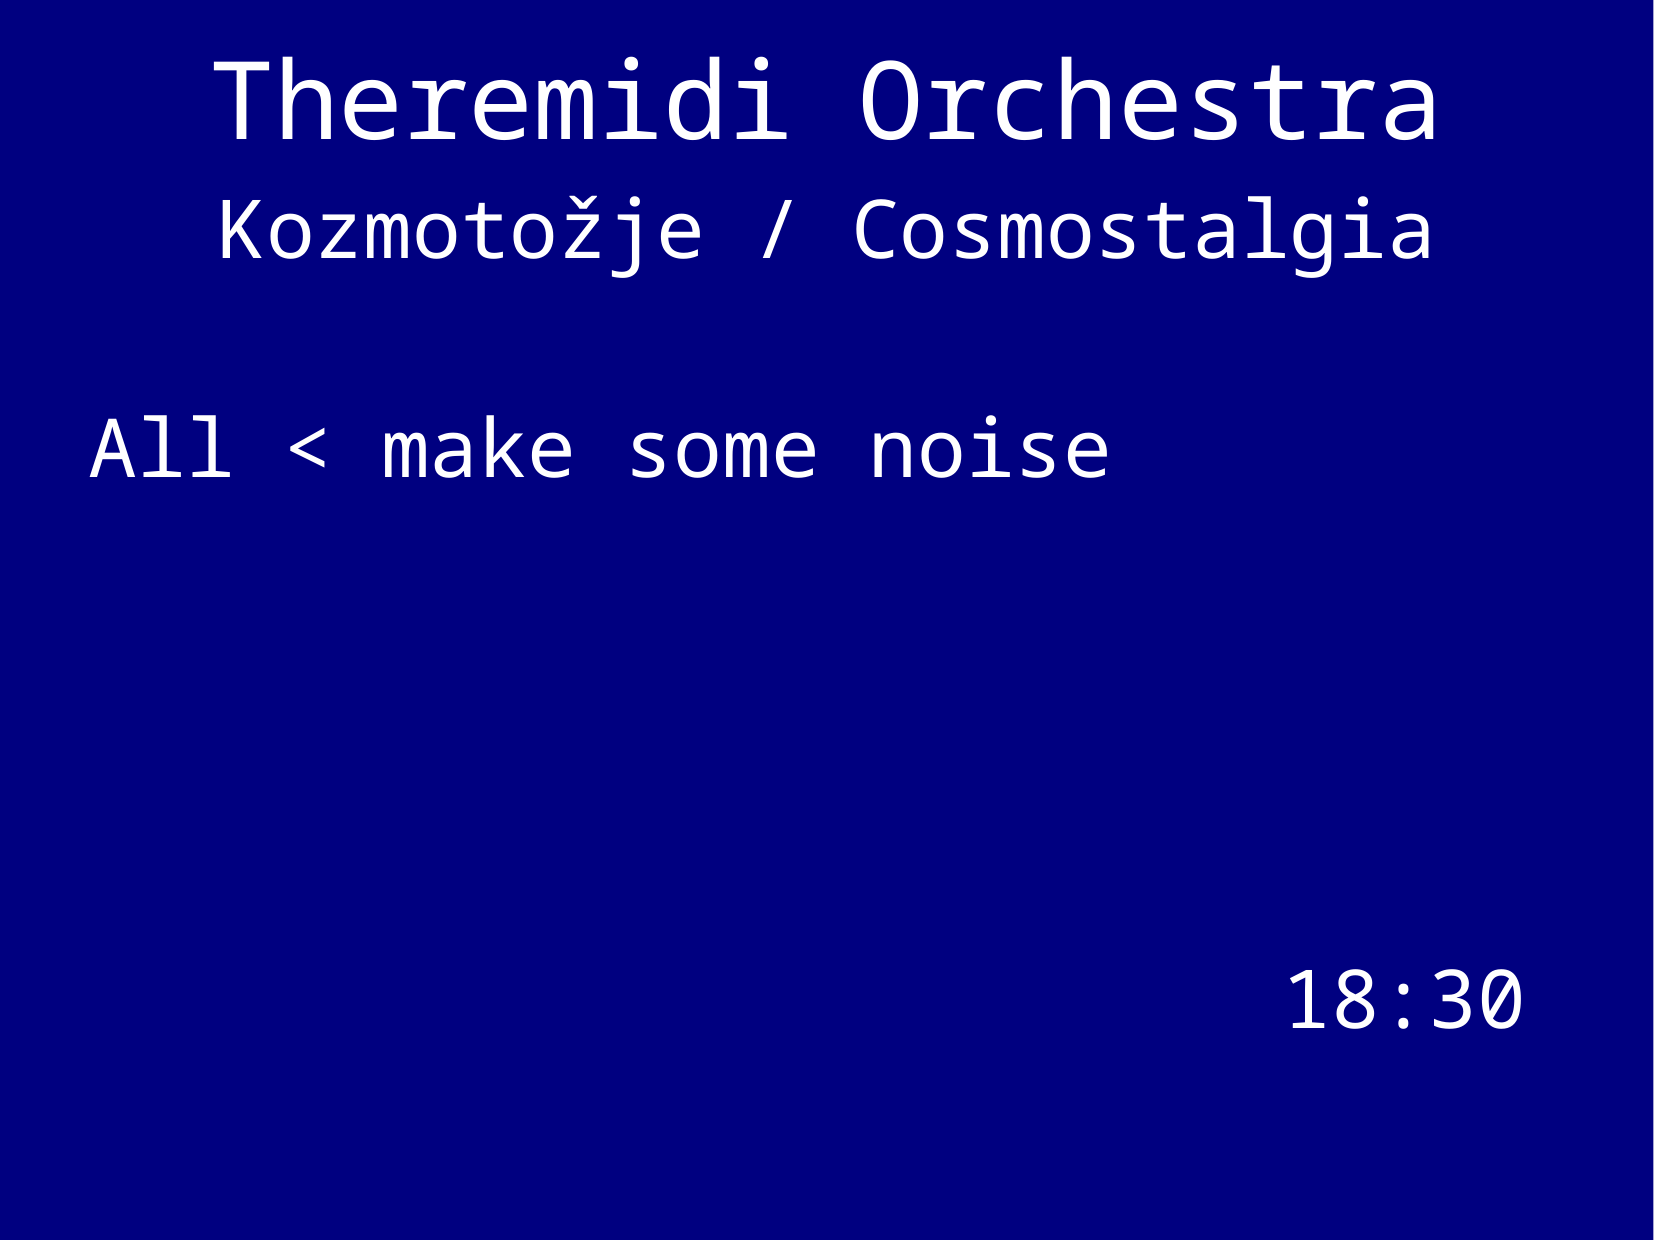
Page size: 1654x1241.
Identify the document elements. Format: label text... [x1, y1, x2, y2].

title Theremidi Orchestra Kozmotožje / Cosmostalgia [82, 49, 1571, 257]
subtitle All < make some noise [88, 272, 1566, 1063]
text_box 18:30 [1282, 900, 1620, 1096]
